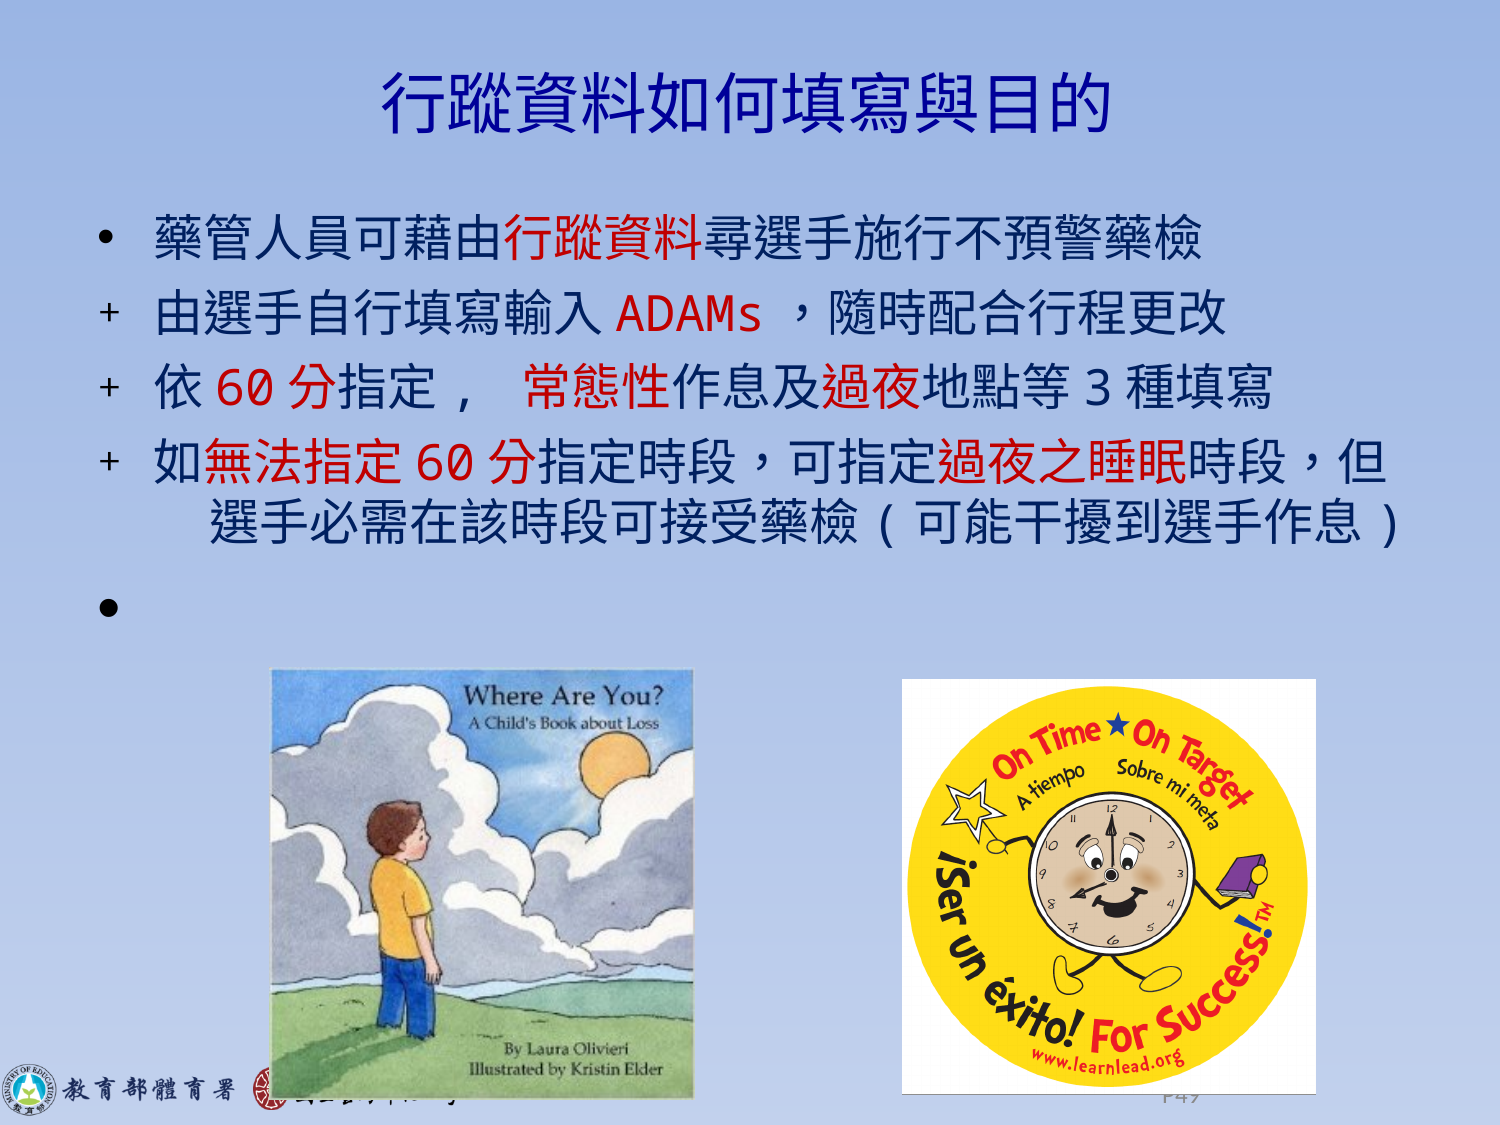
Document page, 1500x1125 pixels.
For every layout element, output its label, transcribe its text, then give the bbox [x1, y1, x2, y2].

list 藥管人員可藉由行蹤資料尋選手施行不預警藥檢 由選手自行填寫輸入ADAMs，隨時配合行程更改 依60分指定, 常態性作息及過夜地點等3種填寫 如無法指定60分指定時段，可指定過夜之睡眠時段，但選手必需在該時段可接受藥檢(可能干擾到選手作息) [82, 199, 1433, 975]
picture [269, 667, 695, 1100]
text_box P [1147, 1063, 1498, 1124]
picture [902, 679, 1316, 1095]
title 行蹤資料如何填寫與目的 [0, 54, 1495, 150]
